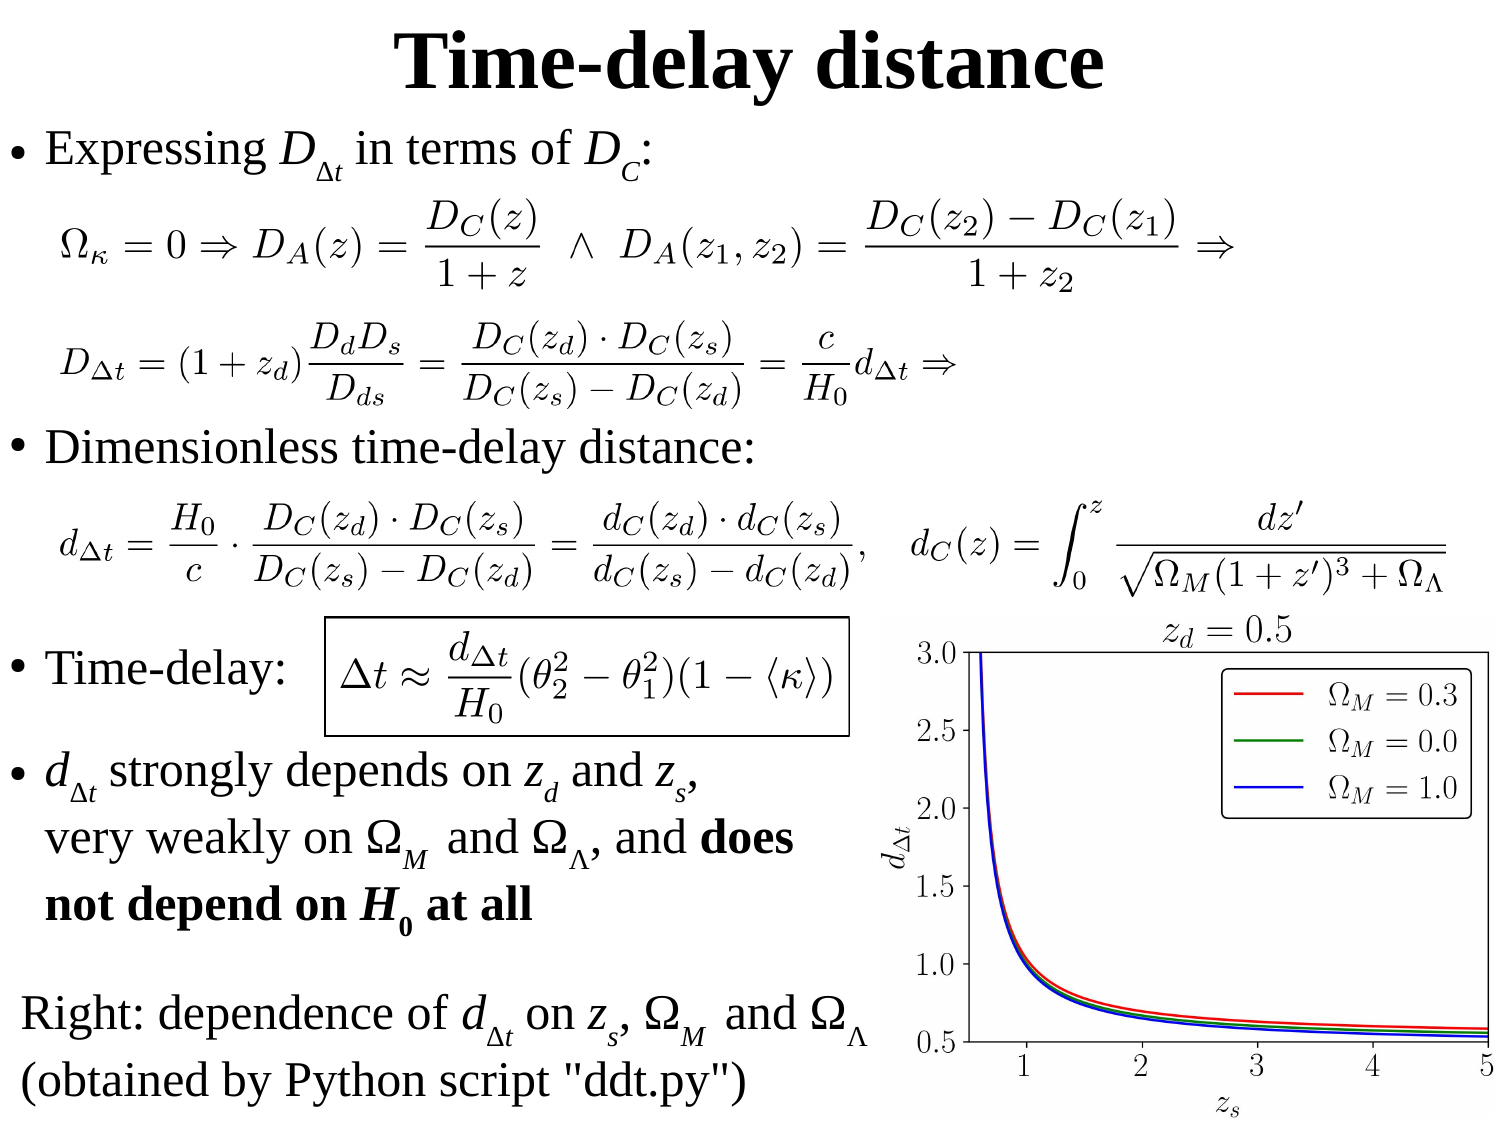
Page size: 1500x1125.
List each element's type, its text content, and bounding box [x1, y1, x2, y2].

picture [60, 500, 1446, 597]
picture [60, 320, 956, 409]
title Time-delay distance [75, 14, 1425, 107]
picture [61, 198, 1234, 293]
text_box Expressing DΔt in terms of DC: Dimensionless time-delay distance: Time-delay: dΔt strongly depends on zd and zs, very weakly on ΩM and ΩΛ, and does not depend on H0 at all [9, 120, 796, 1125]
picture [324, 616, 850, 737]
text_box Right: dependence of dΔt on zs, ΩM and ΩΛ (obtained by Python script "ddt.py") [20, 985, 879, 1108]
picture [879, 615, 1494, 1118]
